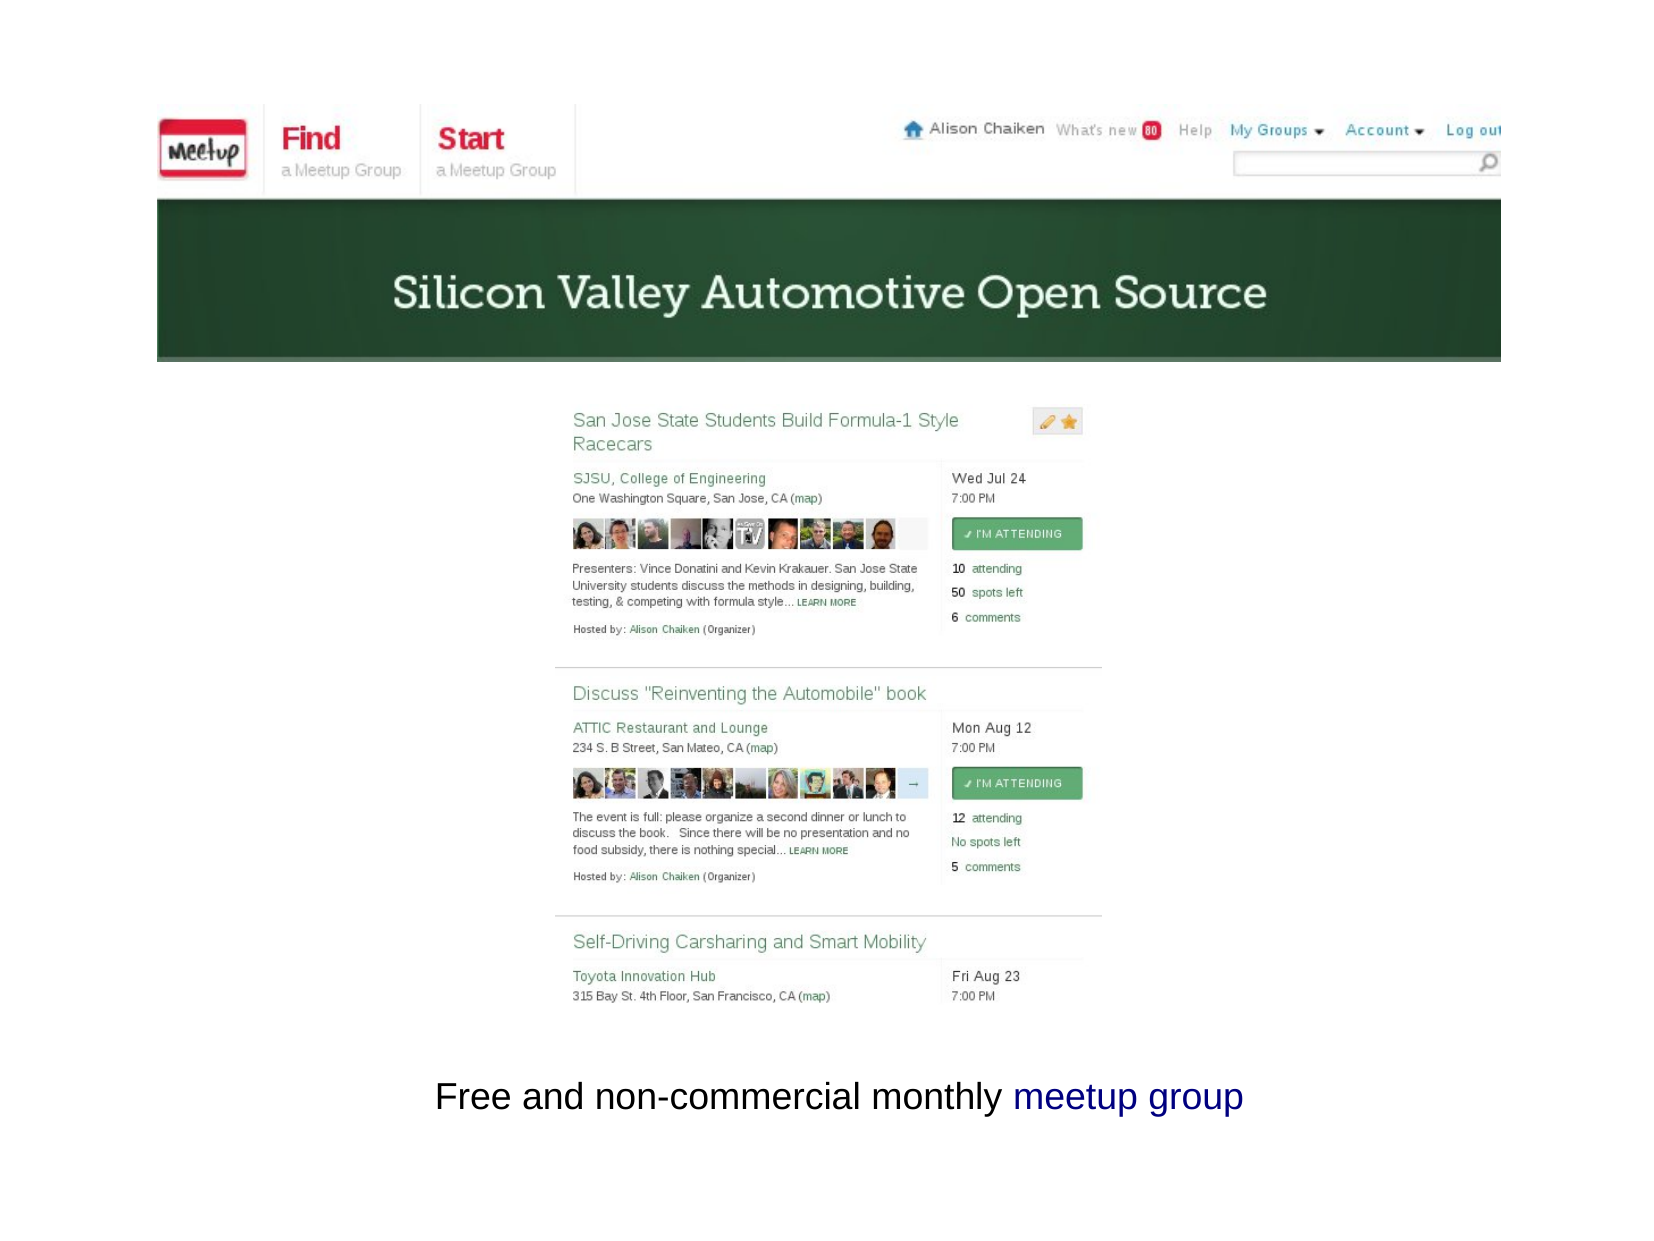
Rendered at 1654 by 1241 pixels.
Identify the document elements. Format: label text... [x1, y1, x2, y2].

picture [157, 104, 1501, 362]
text_box Free and non-commercial monthly meetup group [420, 1068, 1259, 1126]
picture [555, 404, 1102, 1006]
